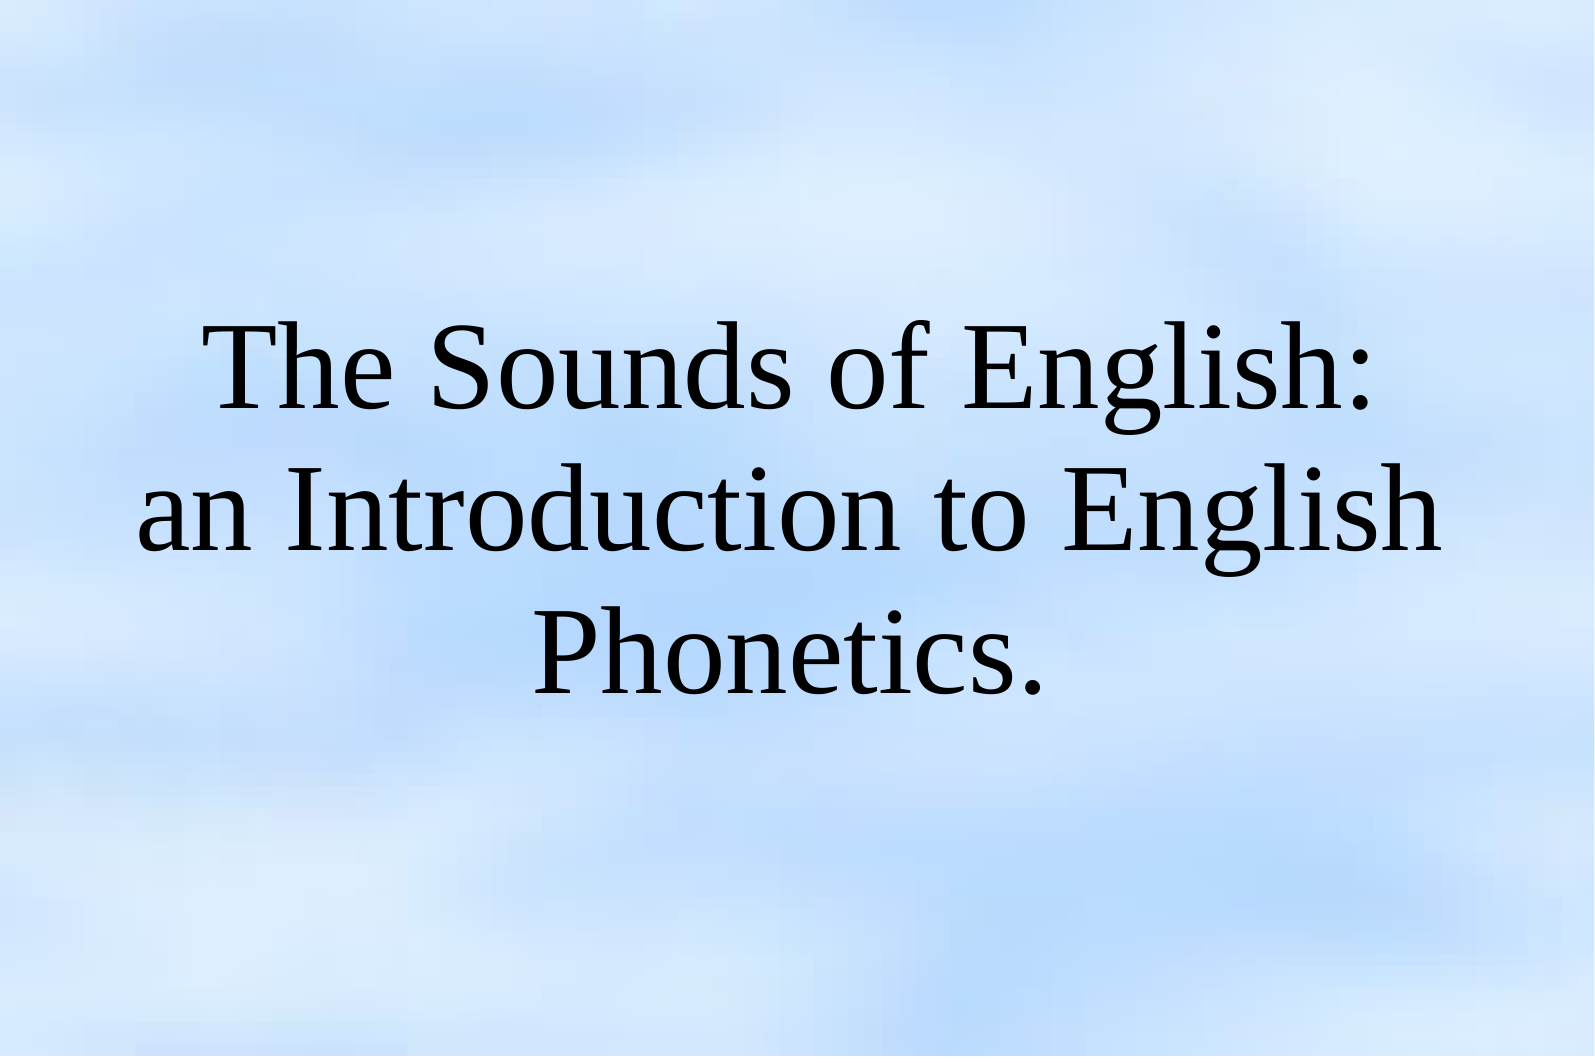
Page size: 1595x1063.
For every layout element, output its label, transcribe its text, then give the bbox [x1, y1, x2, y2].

picture [0, 0, 1595, 1056]
text_box The Sounds of English: an Introduction to English Phonetics. [118, 294, 1463, 722]
